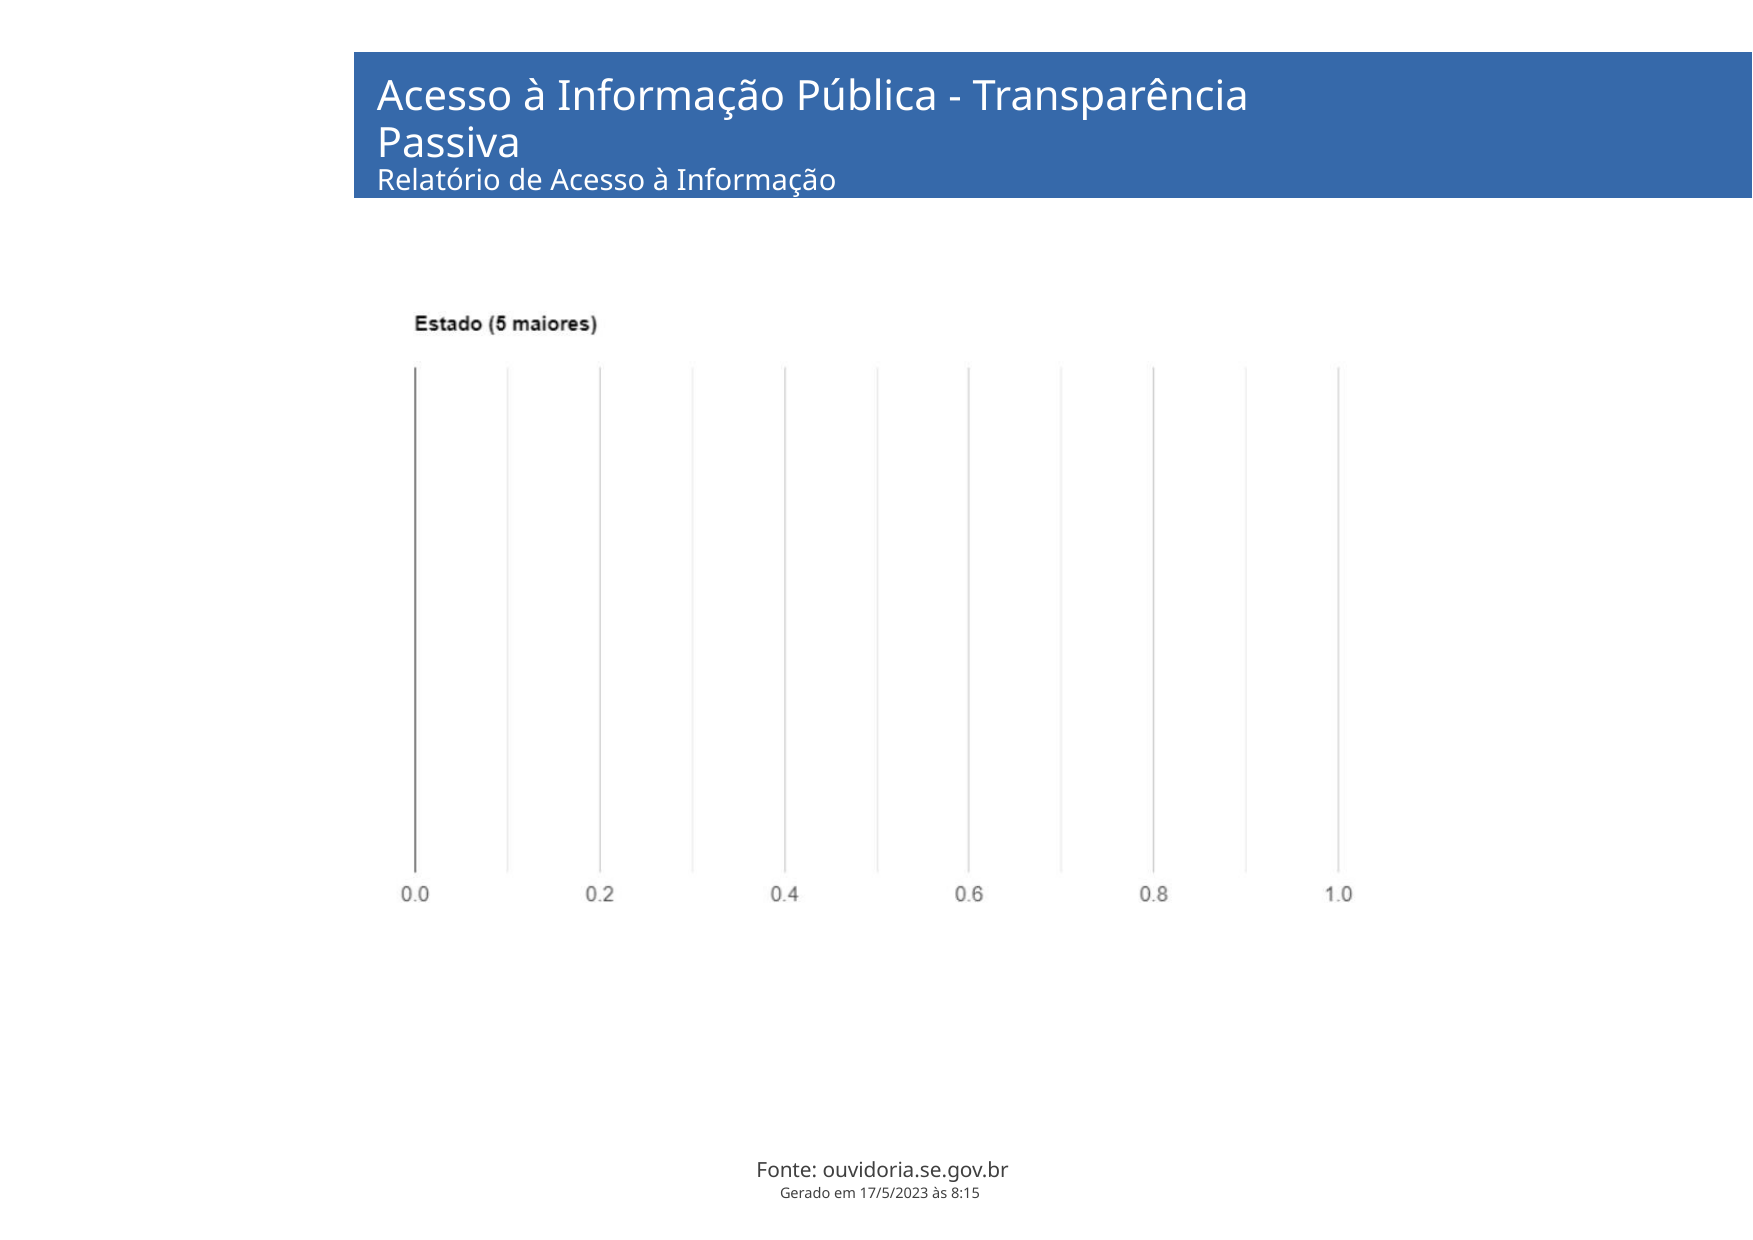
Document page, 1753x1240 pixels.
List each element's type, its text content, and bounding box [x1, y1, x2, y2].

text_box Fonte: ouvidoria.se.gov.br [756, 1158, 1023, 1182]
text_box Acesso à Informação Pública - Transparência Passiva Relatório de Acesso à Informação EMSETURAbril a Abril de 2023 [376, 72, 1403, 228]
text_box [354, 52, 1752, 198]
text_box [155, 211, 1599, 1028]
text_box Gerado em 17/5/2023 às 8:15 [780, 1184, 999, 1202]
